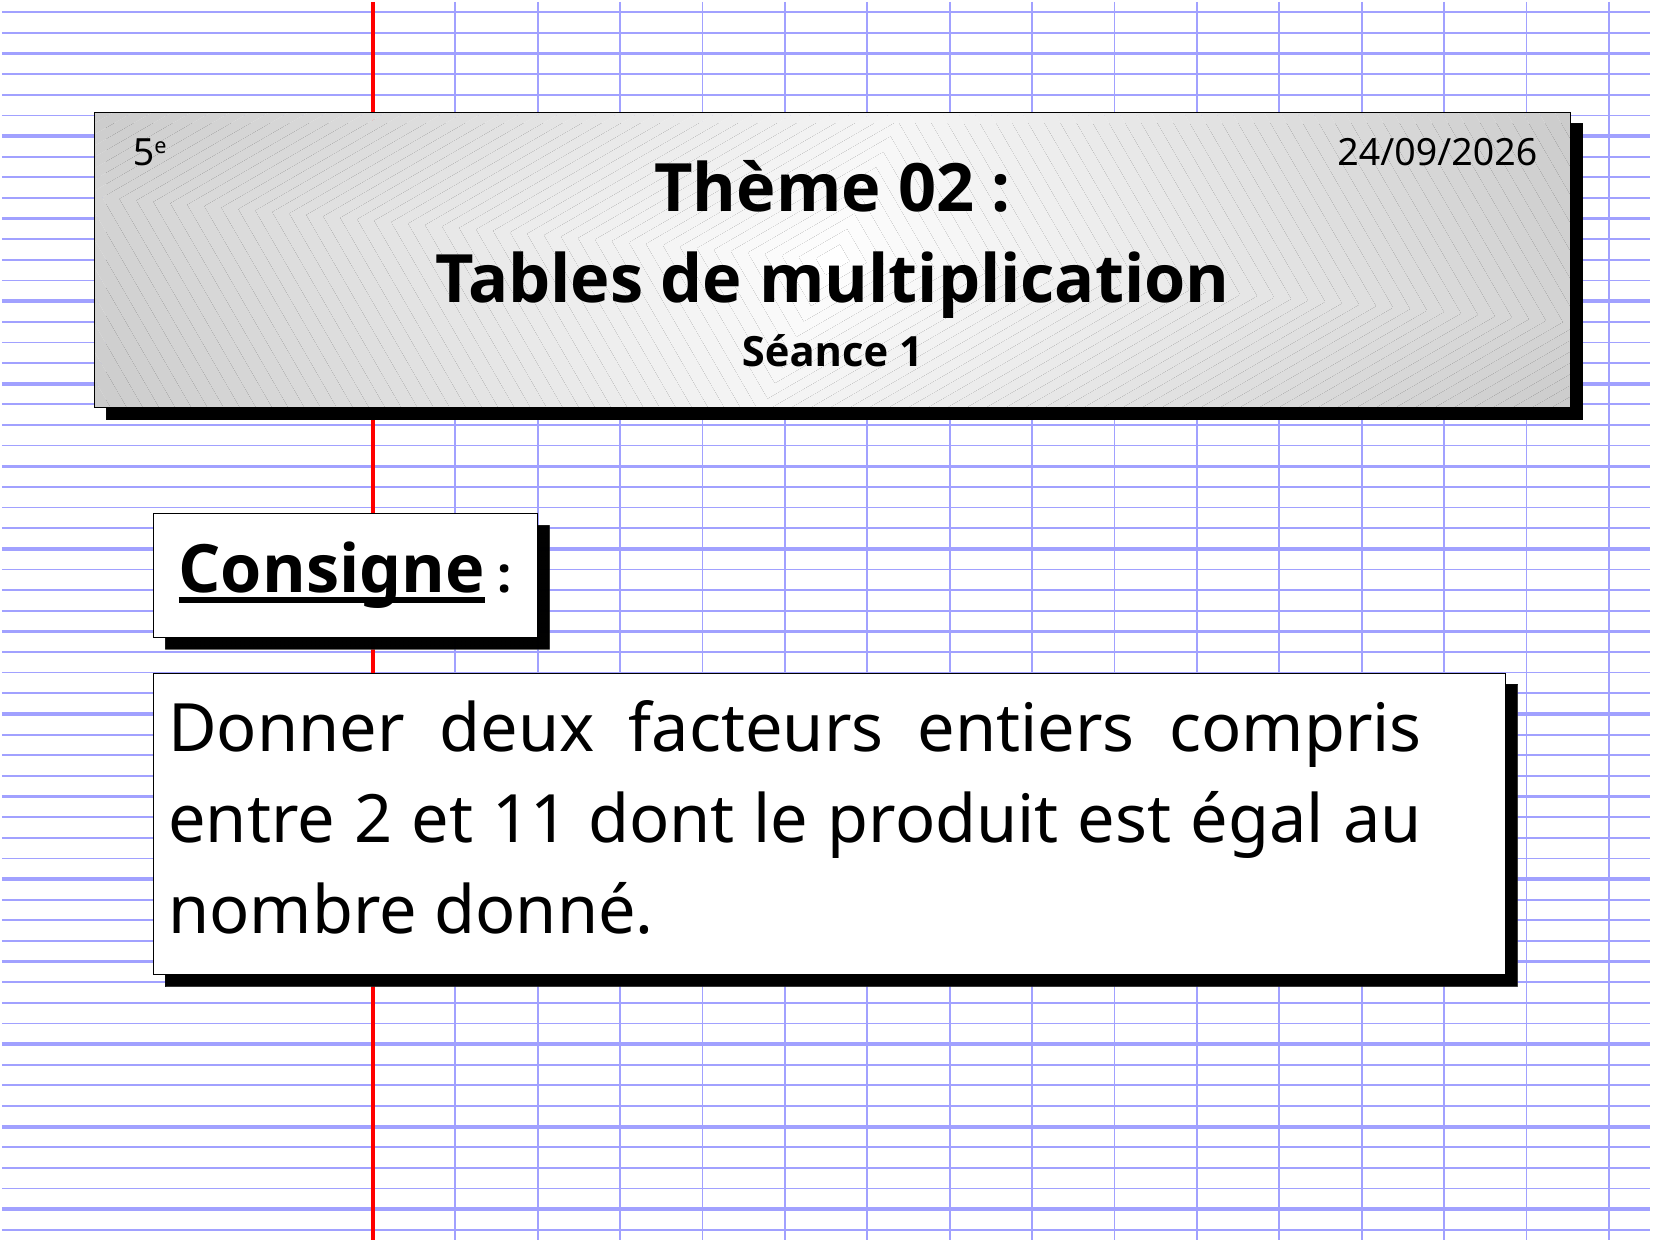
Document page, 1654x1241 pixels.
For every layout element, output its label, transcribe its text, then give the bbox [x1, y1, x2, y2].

picture [0, 0, 1654, 1241]
text_box Donner deux facteurs entiers compris entre 2 et 11 dont le produit est égal au nombre donné. [153, 673, 1506, 975]
text_box 29/09/2012 [1322, 118, 1560, 186]
text_box Consigne : [153, 513, 538, 638]
text_box 5e [118, 118, 207, 186]
text_box Thème 02 : Tables de multiplication Séance 1 [94, 112, 1571, 408]
